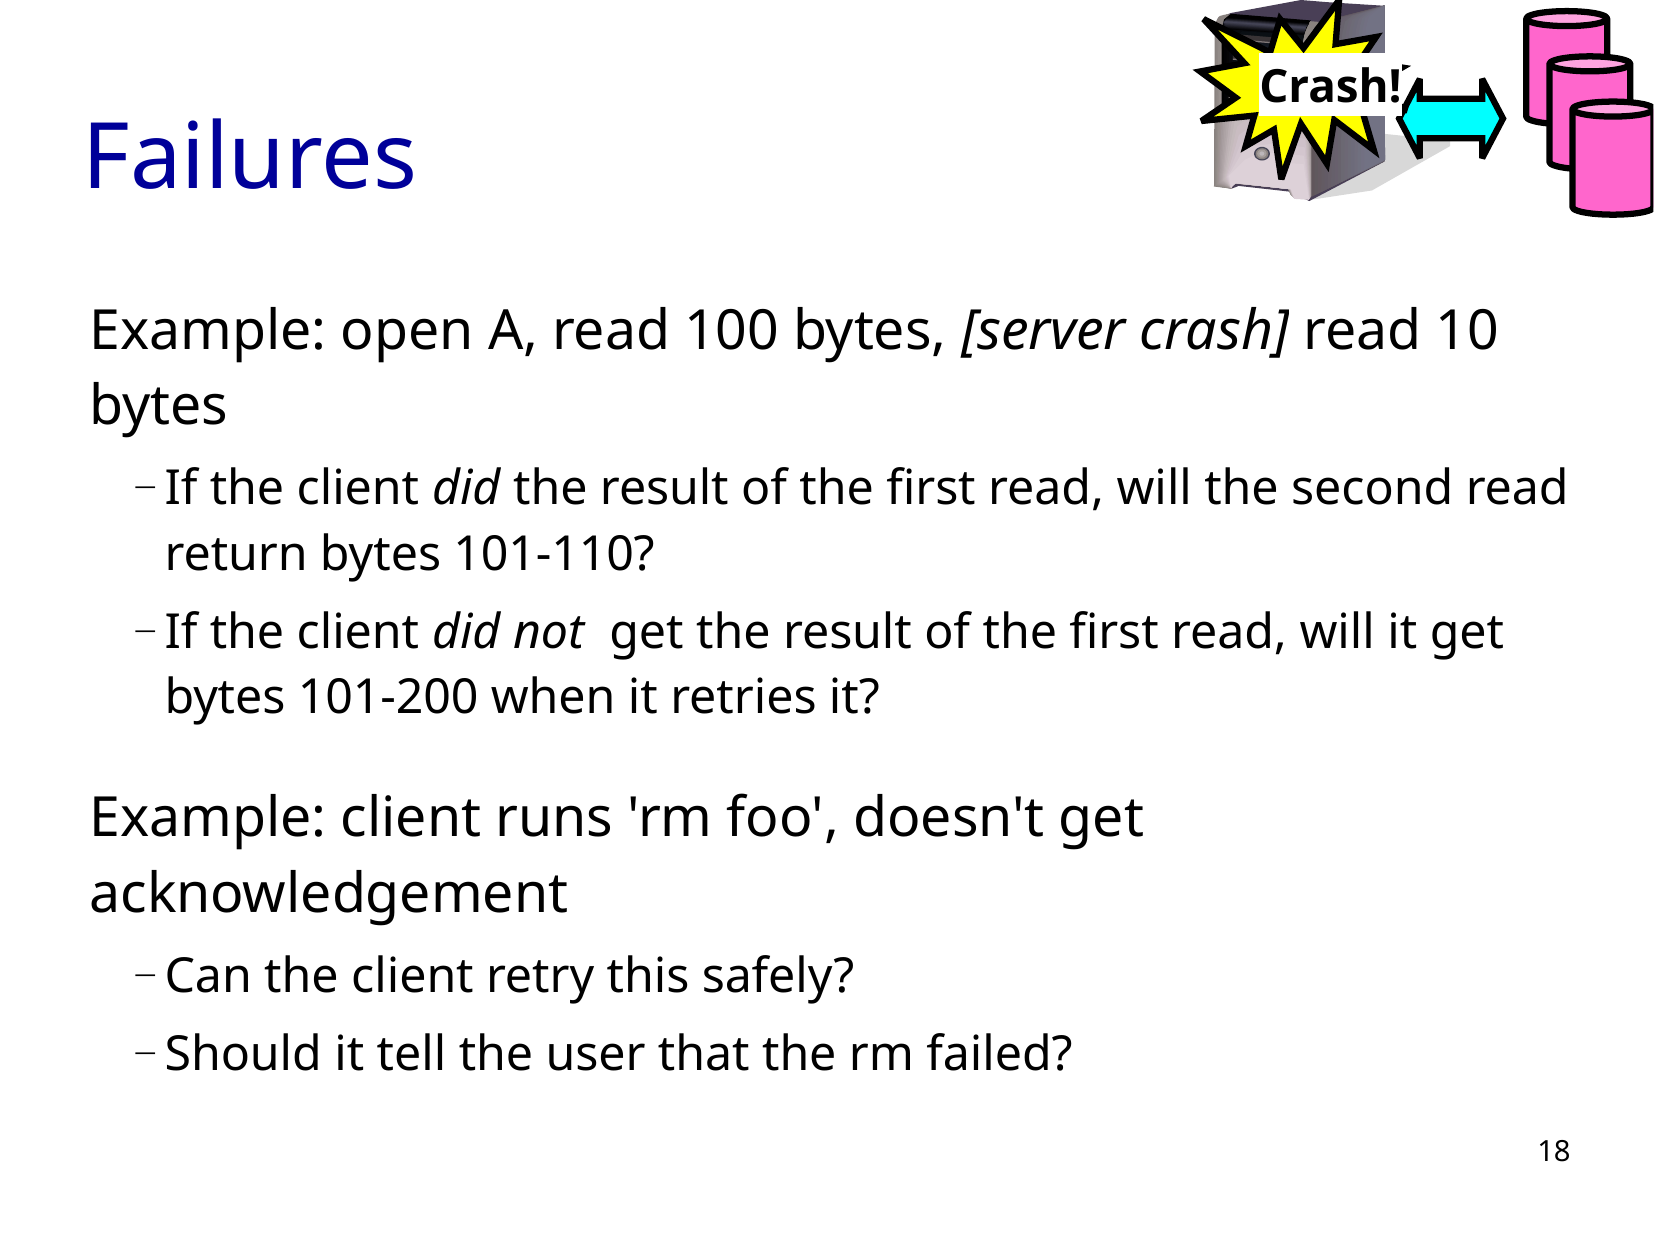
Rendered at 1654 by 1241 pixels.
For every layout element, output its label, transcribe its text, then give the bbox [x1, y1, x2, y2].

list Example: open A, read 100 bytes, [server crash] read 10 bytes If the client did the result of the first read, will the second read return bytes 101-110? If the client did not get the result of the first read, will it get bytes 101-200 when it retries it? Example: client runs 'rm foo', doesn't get acknowledgement Can the client retry this safely? Should it tell the user that the rm failed? [60, 290, 1571, 1096]
text_box Crash! [1200, 0, 1377, 180]
text_box [1399, 78, 1504, 159]
picture [1336, 0, 1451, 107]
text_box [1526, 19, 1654, 215]
picture [1213, 82, 1234, 112]
title Failures [82, 49, 1571, 257]
picture [1213, 116, 1451, 202]
picture [1213, 31, 1243, 68]
picture [1213, 0, 1338, 51]
